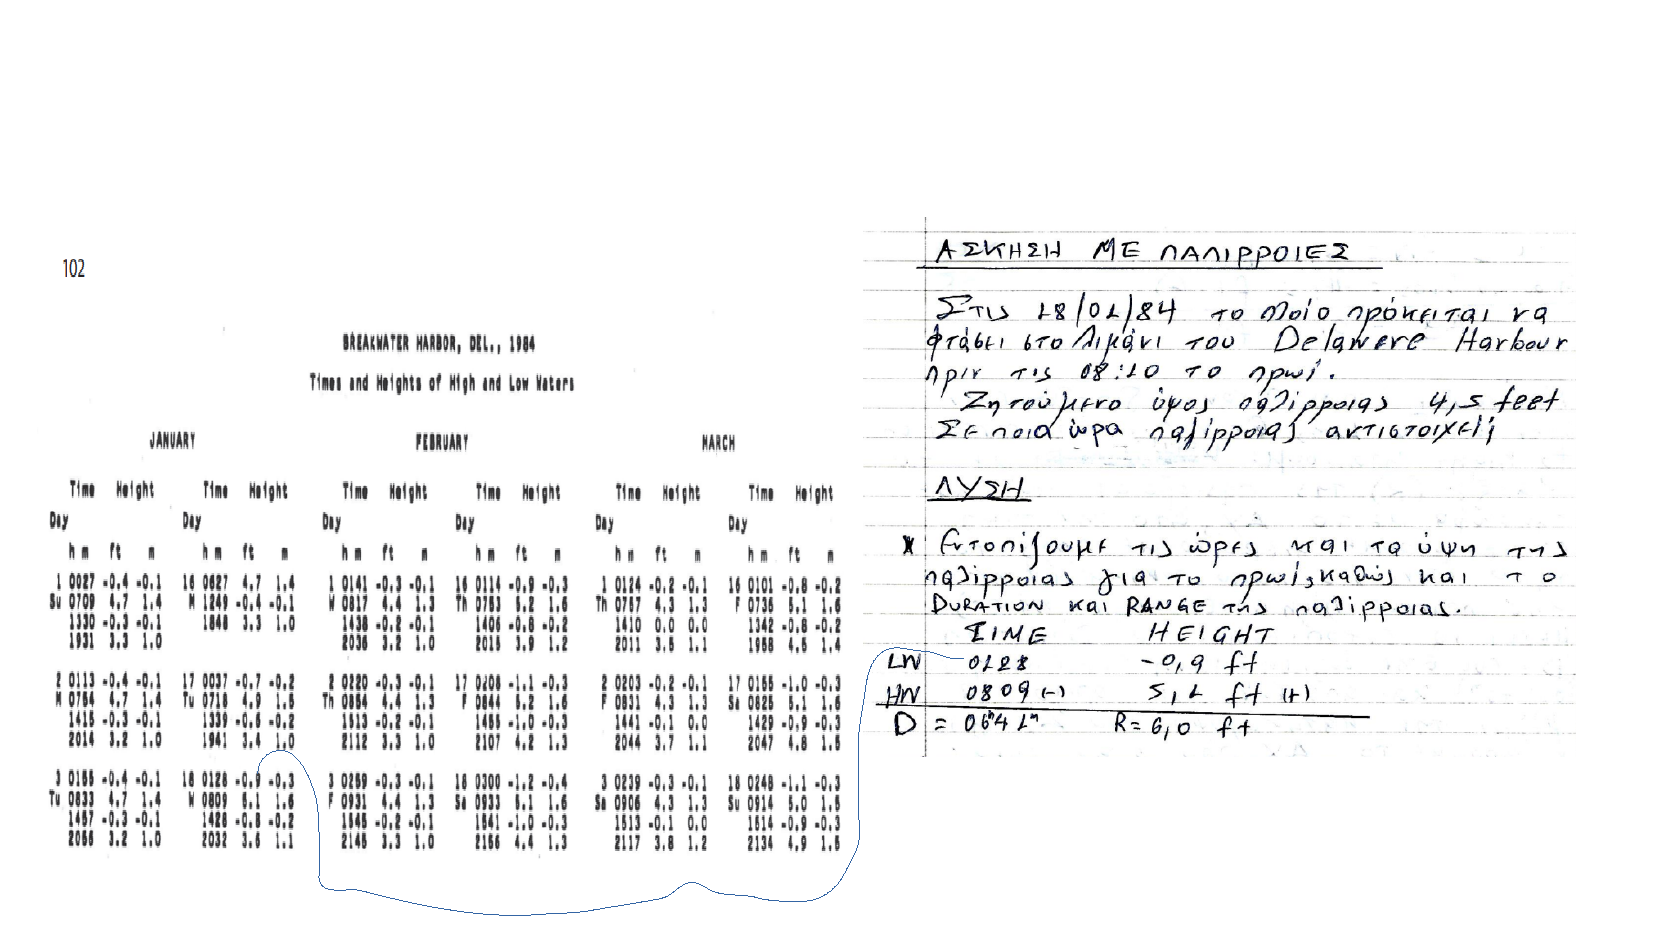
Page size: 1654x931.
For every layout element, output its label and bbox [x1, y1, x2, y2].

picture [37, 217, 1576, 863]
